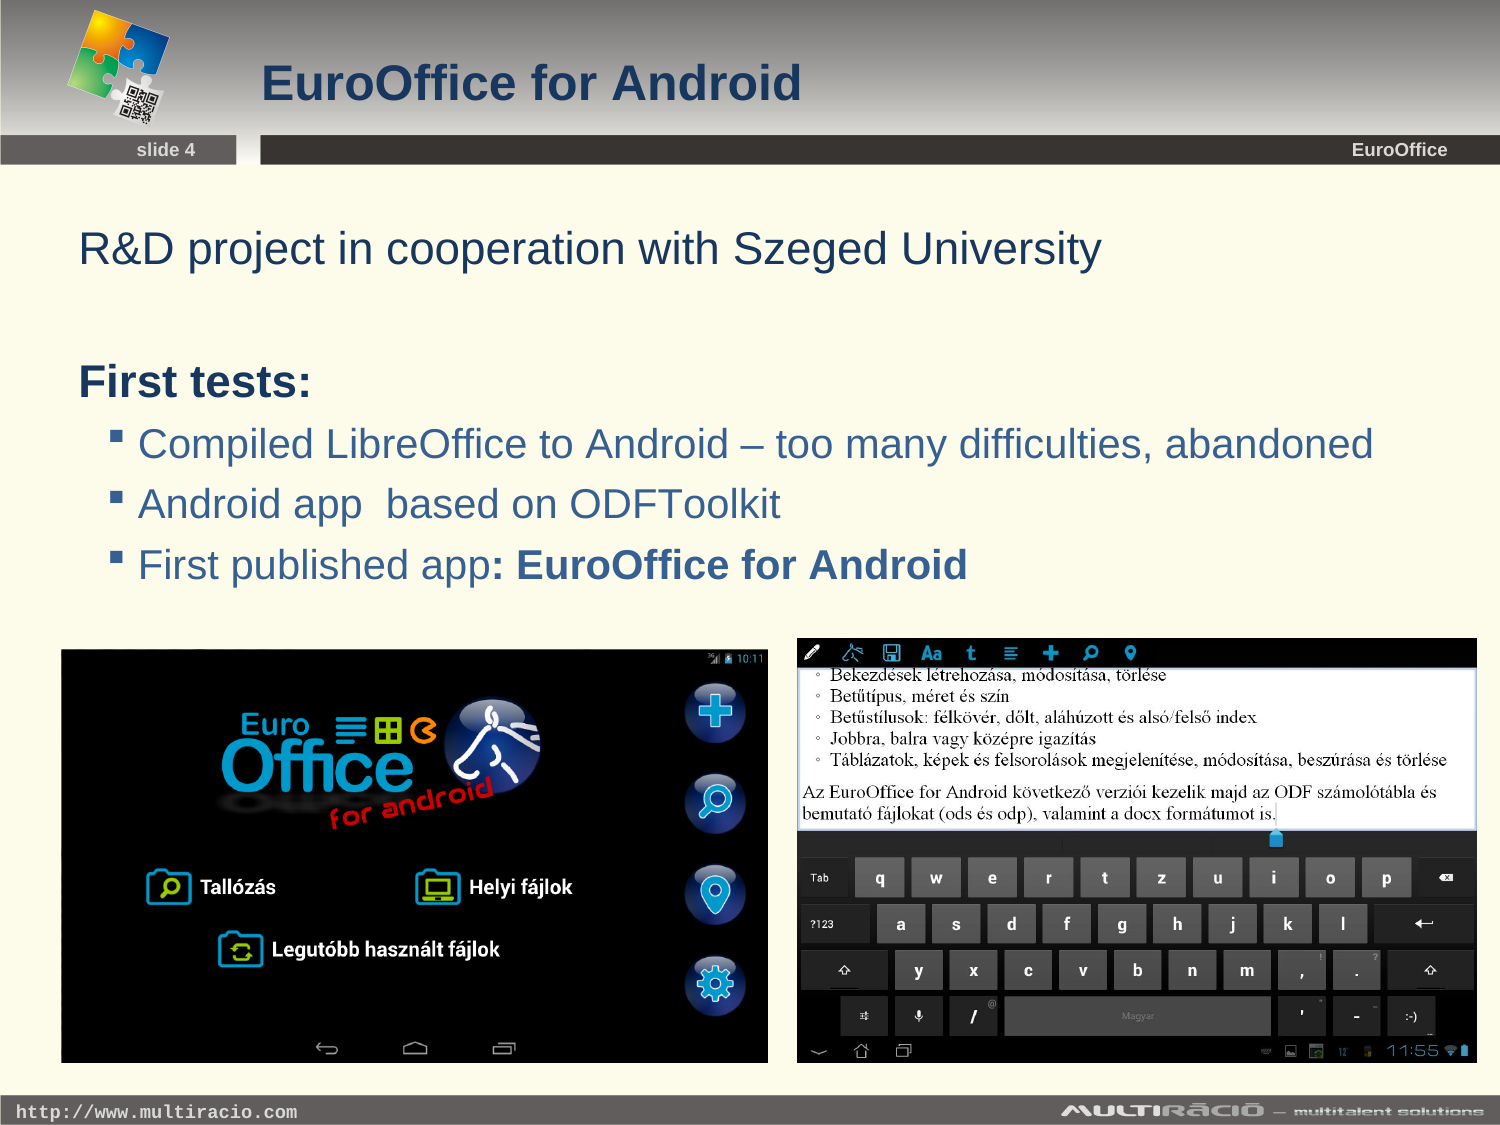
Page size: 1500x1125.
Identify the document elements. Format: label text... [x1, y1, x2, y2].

list R&D project in cooperation with Szeged University First tests: Compiled LibreOffice to Android – too many difficulties, abandoned Android app based on ODFToolkit First published app: EuroOffice for Android [63, 210, 1442, 722]
text_box EuroOffice [304, 137, 1468, 161]
title EuroOffice for Android [246, 35, 1397, 111]
text_box slide <number> [58, 137, 211, 161]
picture [0, 0, 1500, 1125]
